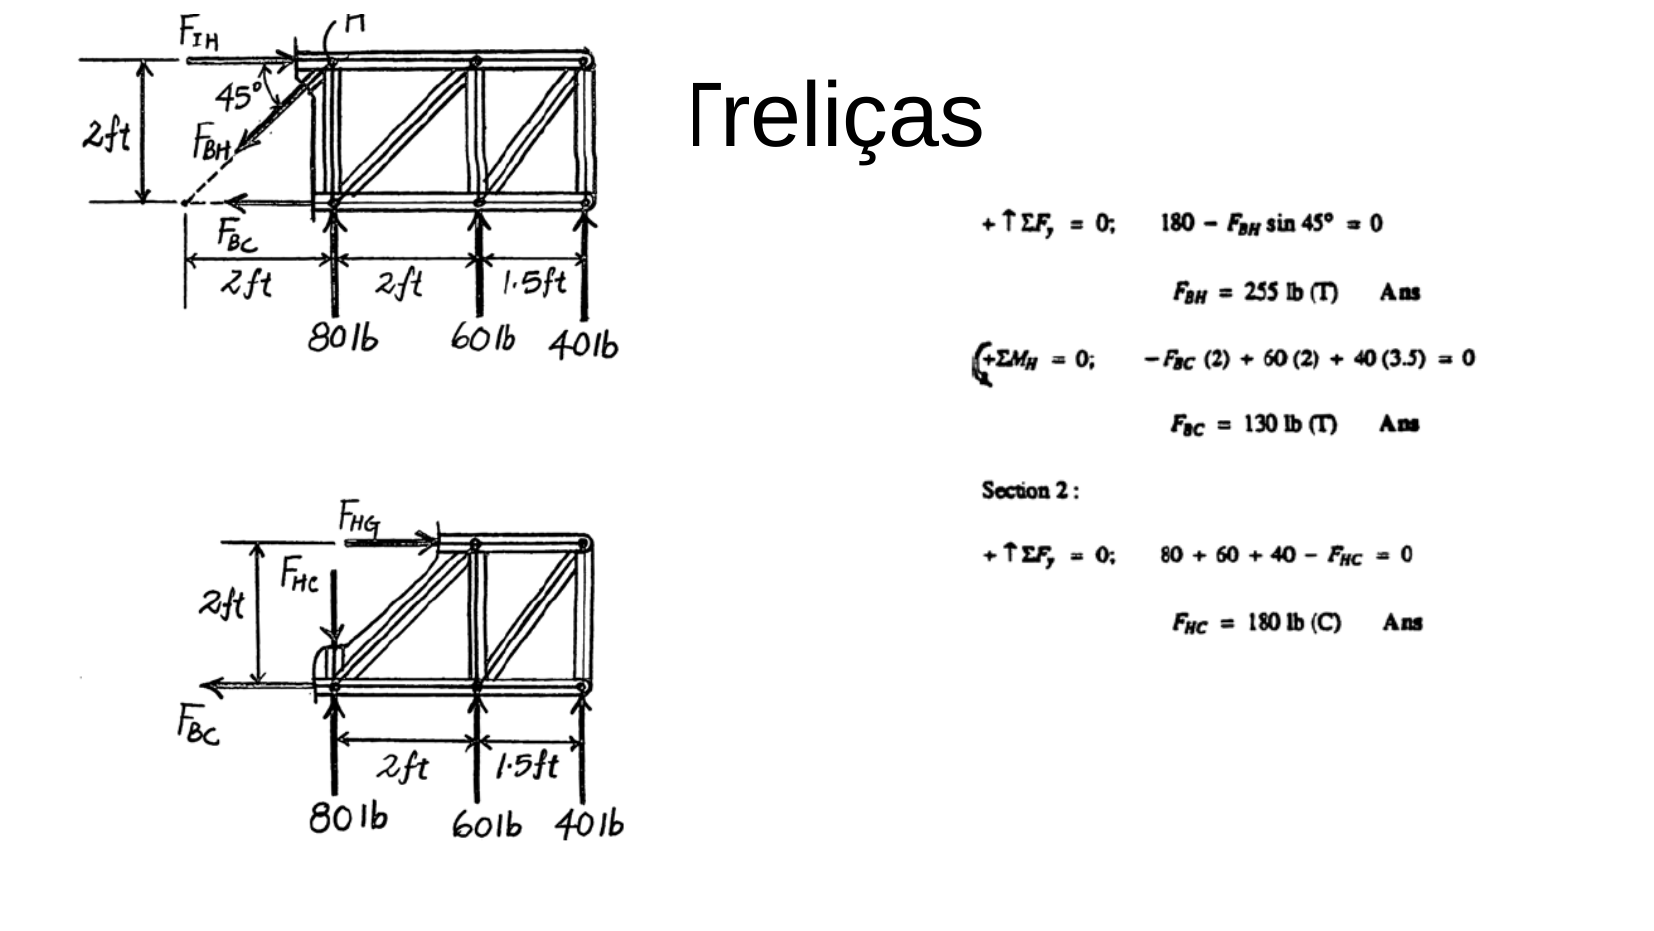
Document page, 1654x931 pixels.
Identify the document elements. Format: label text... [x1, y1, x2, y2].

title Treliças [693, 37, 1571, 193]
picture [29, 14, 693, 931]
picture [944, 167, 1500, 729]
